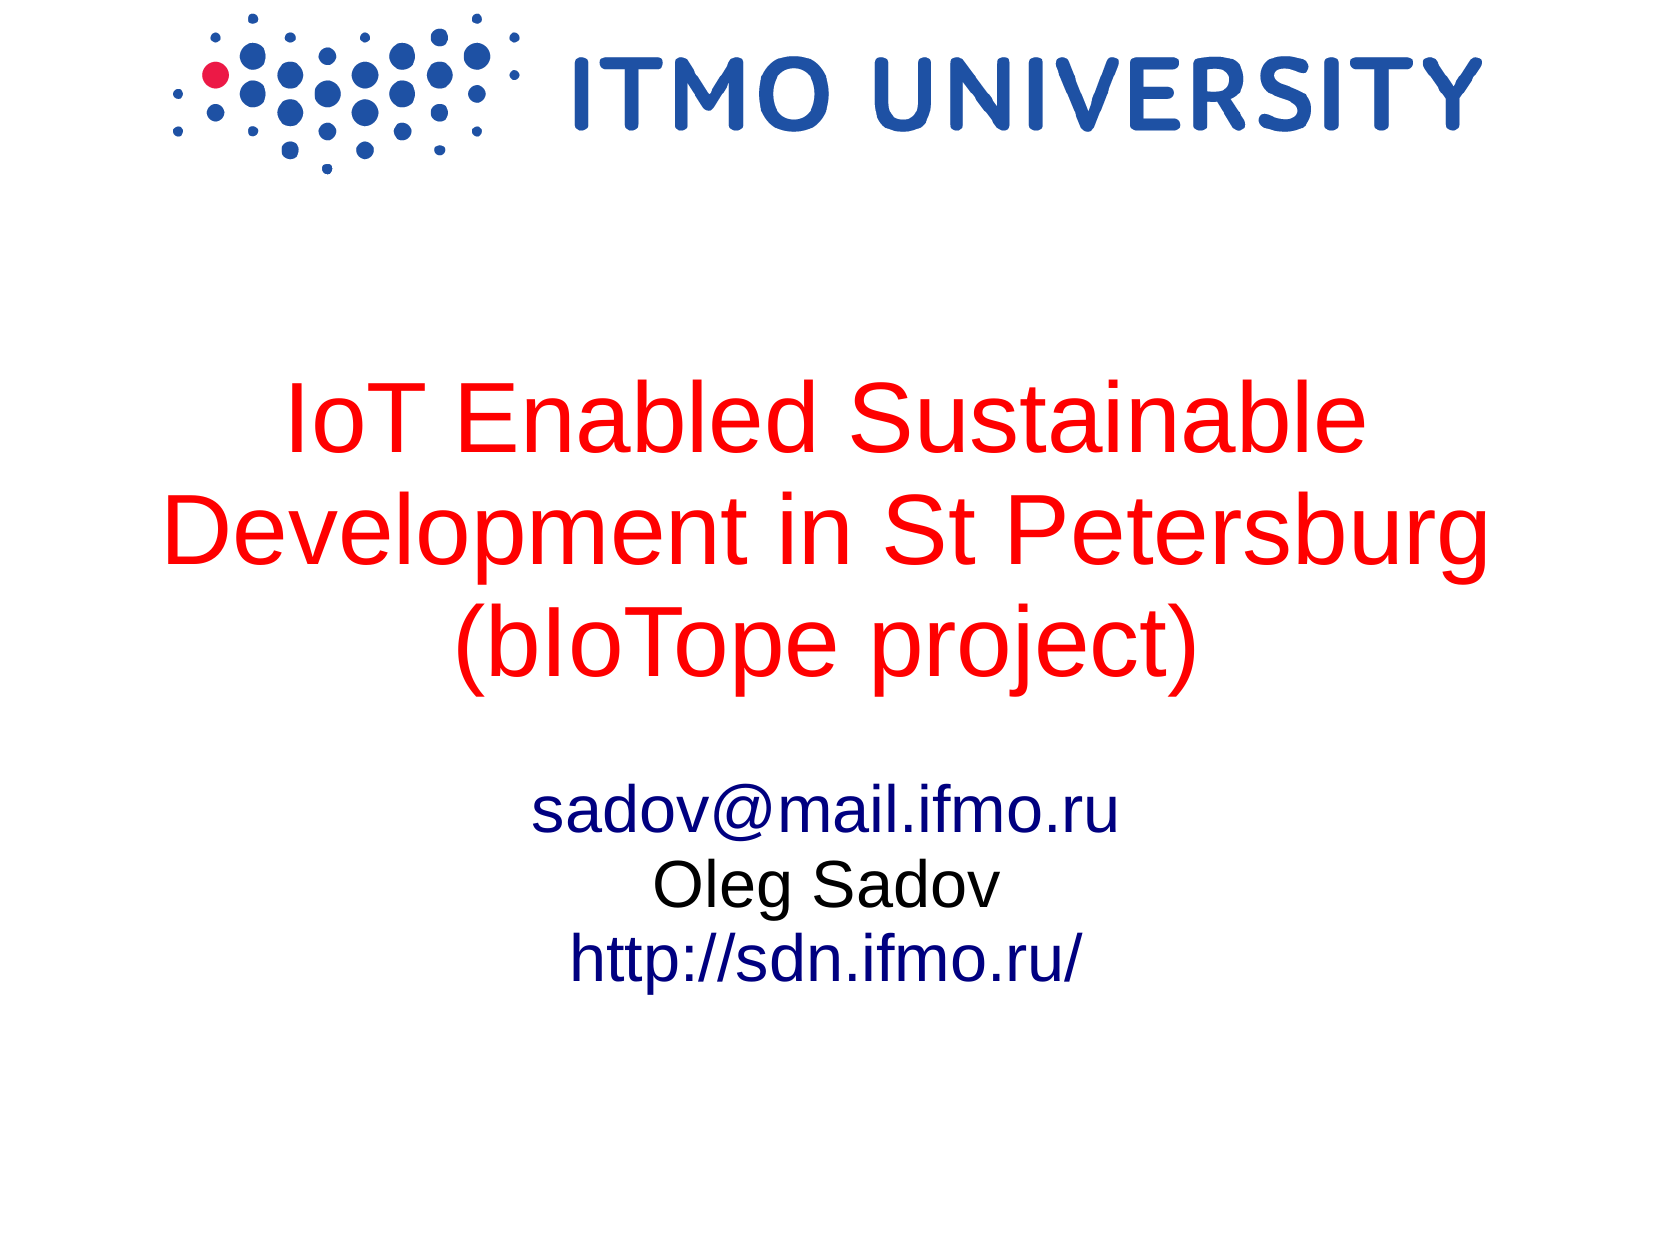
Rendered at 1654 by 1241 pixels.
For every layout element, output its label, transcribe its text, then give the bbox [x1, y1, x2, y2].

subtitle IoT Enabled Sustainable Development in St Petersburg (bIoTope project) sadov@mail.ifmo.ru Oleg Sadov http://sdn.ifmo.ru/ [82, 306, 1571, 1158]
picture [0, 0, 1654, 306]
